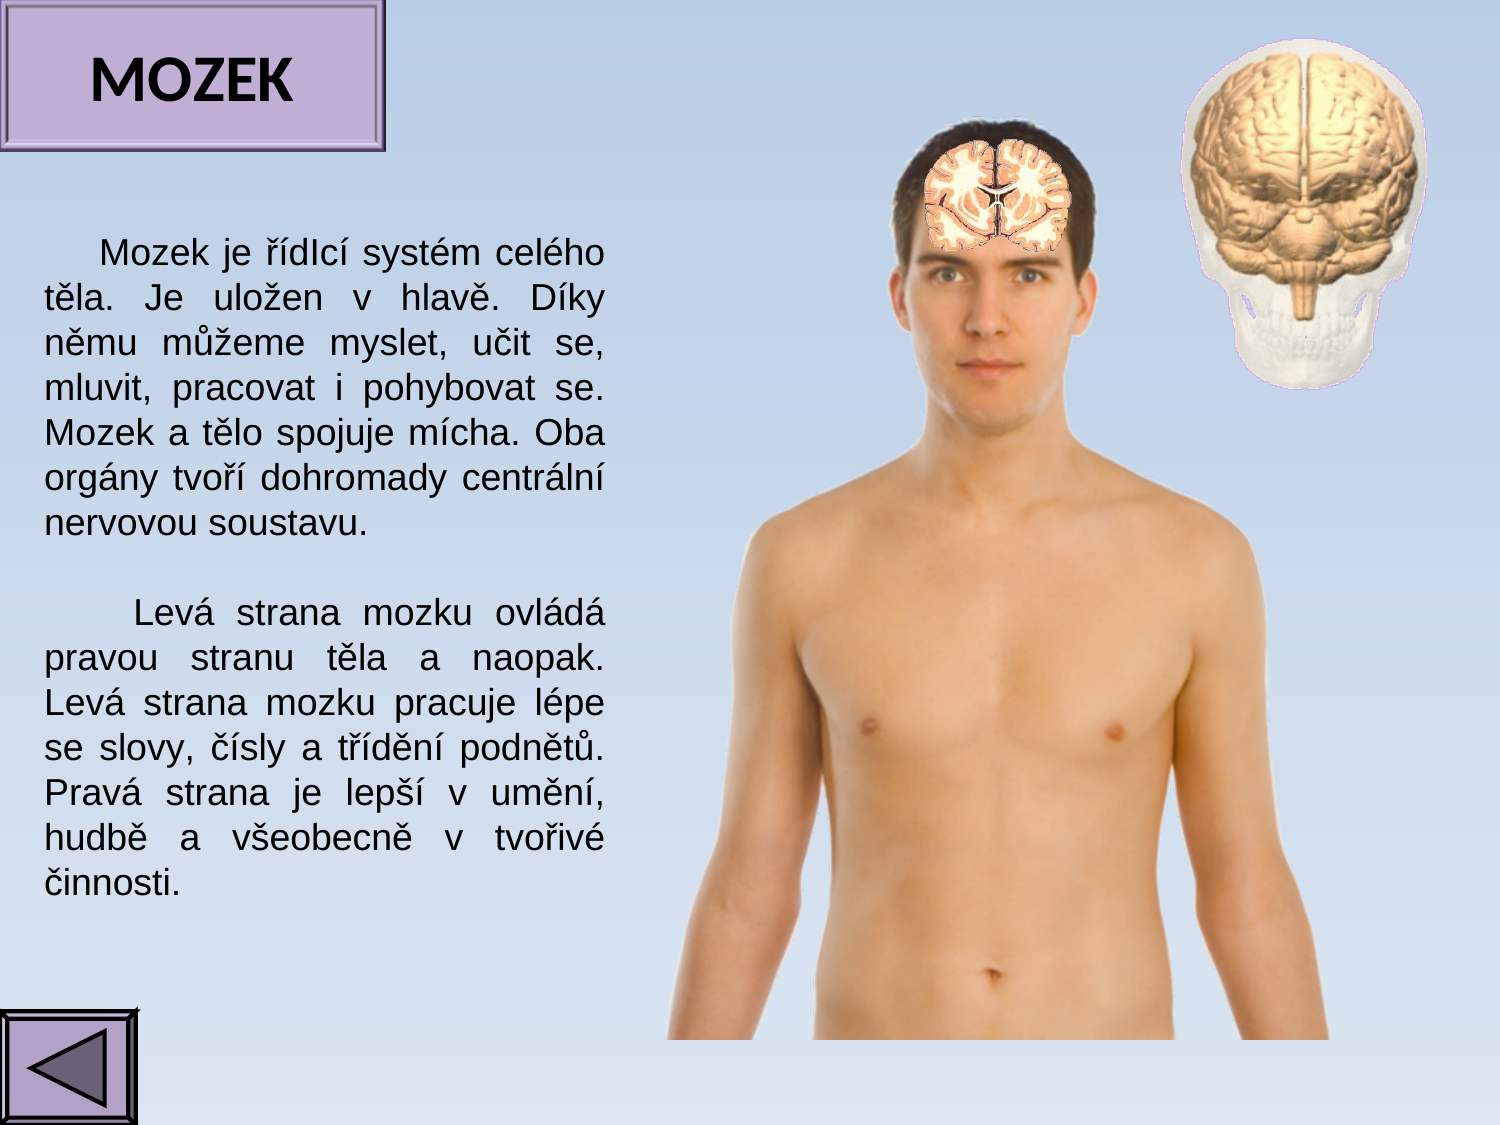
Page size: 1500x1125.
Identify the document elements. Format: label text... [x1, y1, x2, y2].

picture [0, 0, 388, 154]
text_box Mozek je řídIcí systém celého těla. Je uložen v hlavě. Díky němu můžeme myslet, učit se, mluvit, pracovat i pohybovat se. Mozek a tělo spojuje mícha. Oba orgány tvoří dohromady centrální nervovou soustavu. Levá strana mozku ovládá pravou stranu těla a naopak. Levá strana mozku pracuje lépe se slovy, čísly a třídění podnětů. Pravá strana je lepší v umění, hudbě a všeobecně v tvořivé činnosti. [29, 219, 621, 911]
text_box MOZEK [0, 0, 384, 149]
picture [537, 18, 1500, 1040]
text_box [1, 1011, 136, 1125]
